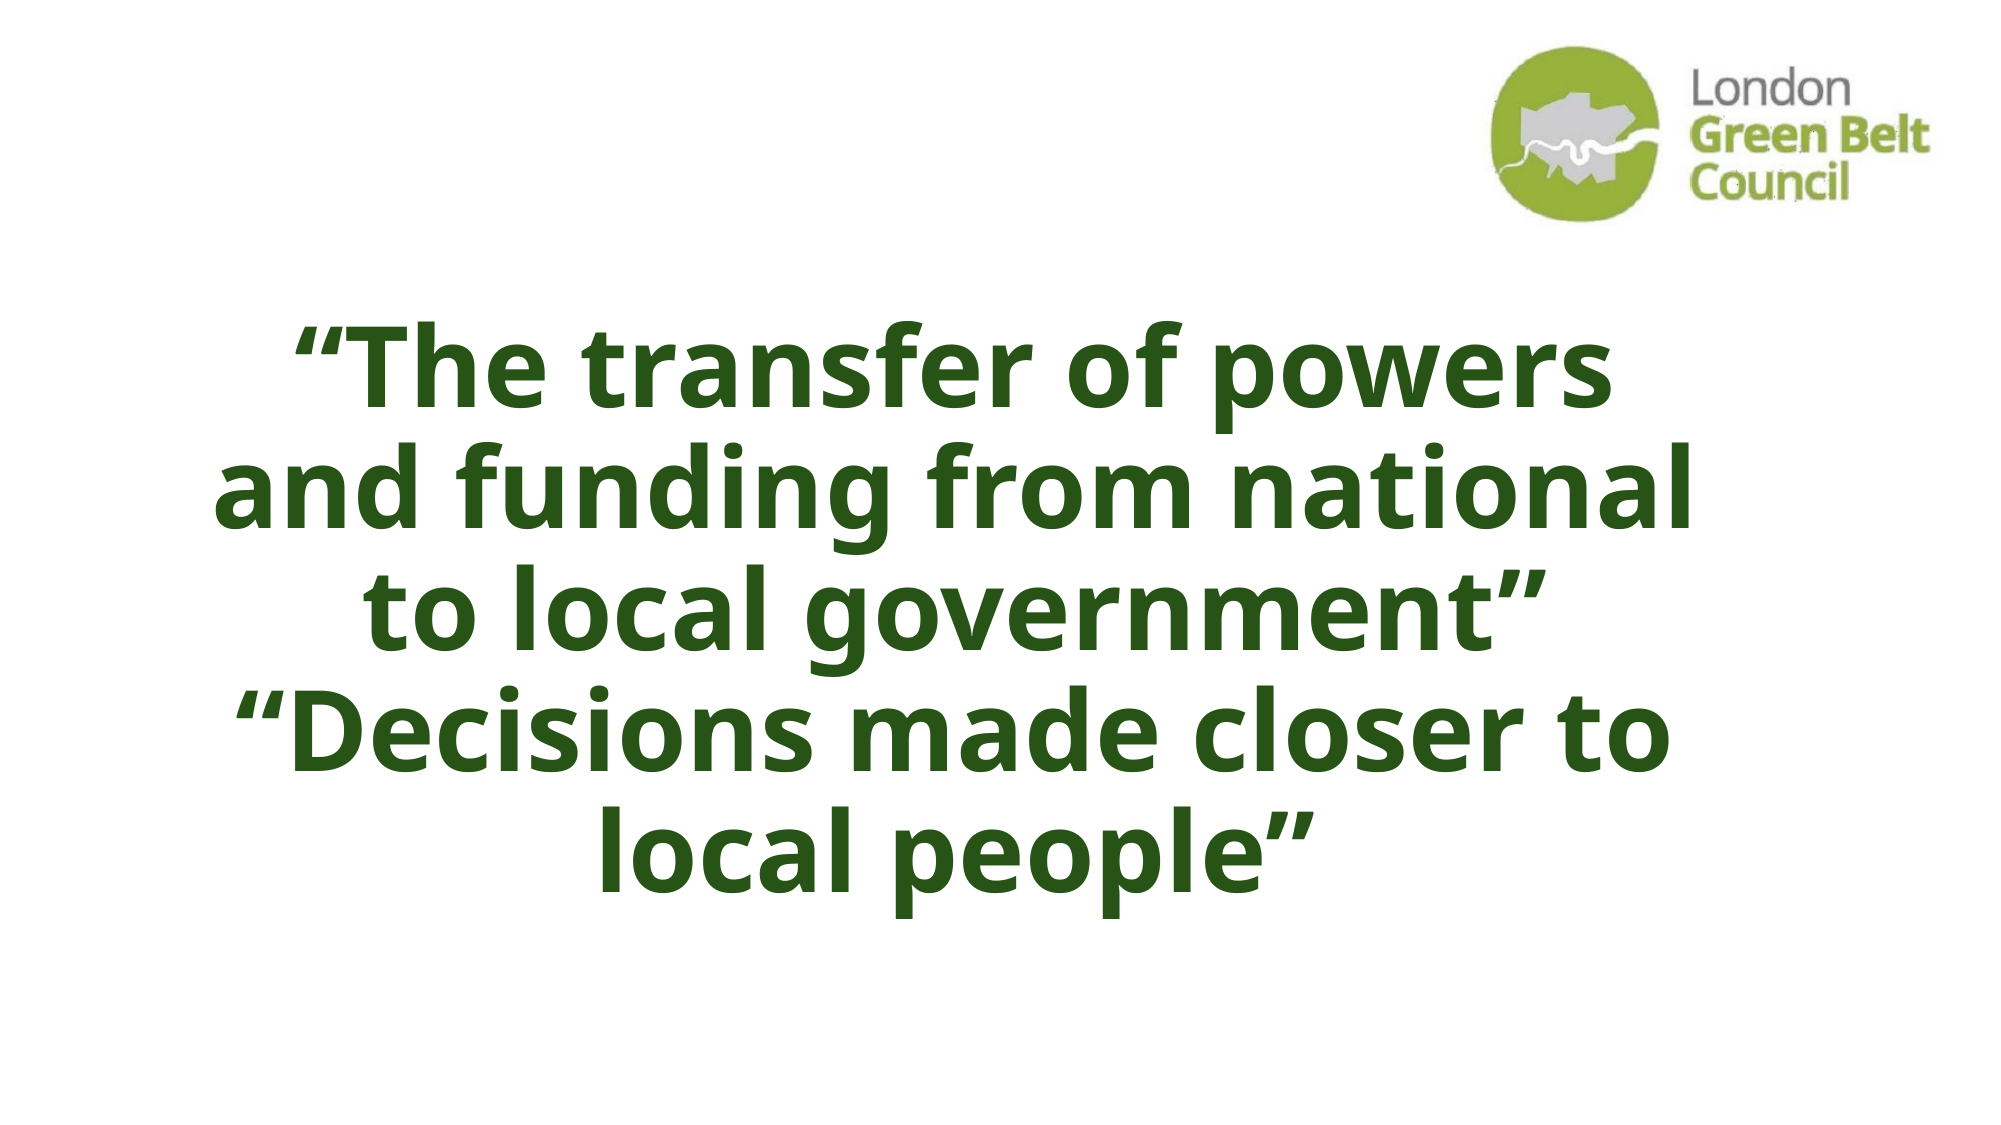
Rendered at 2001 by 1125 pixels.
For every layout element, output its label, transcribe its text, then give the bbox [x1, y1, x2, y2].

picture [1465, 38, 1971, 240]
title “The transfer of powers and funding from national to local government” “Decisions made closer to local people” [160, 286, 1750, 925]
